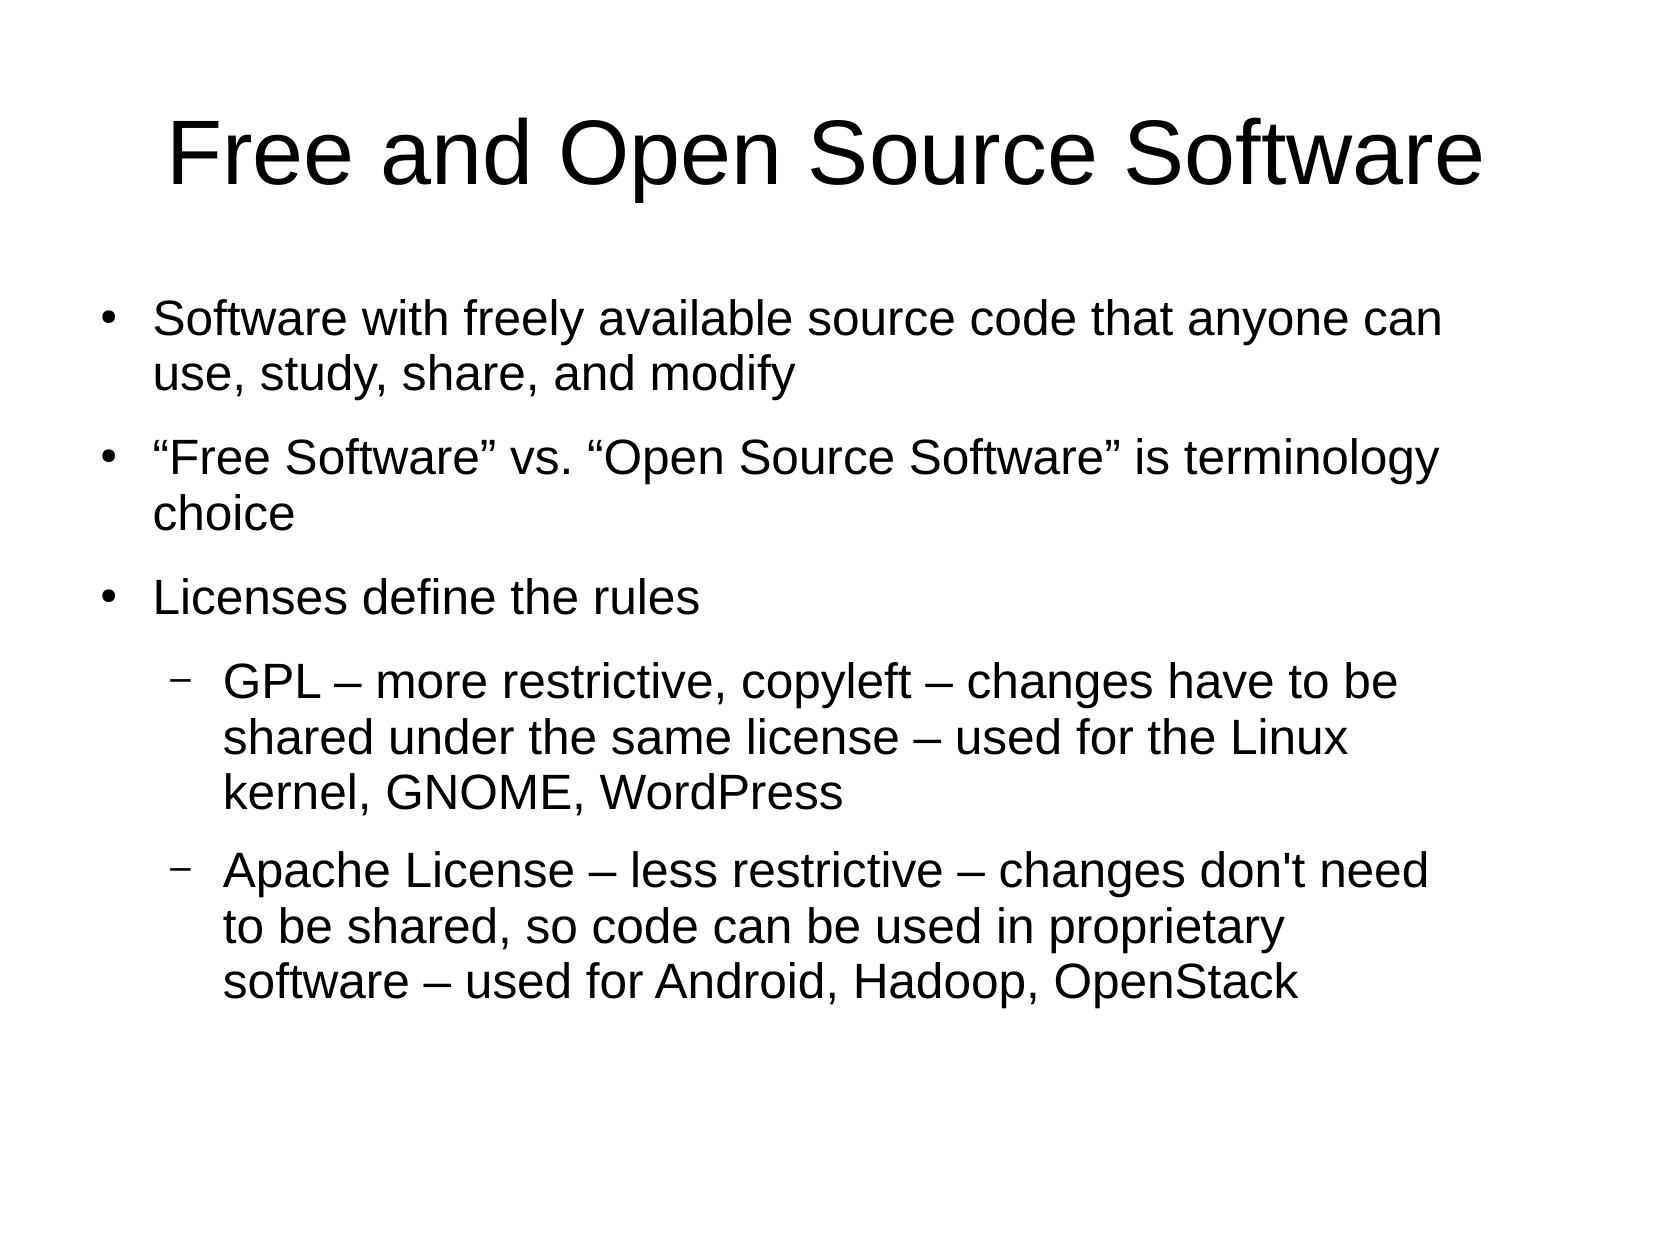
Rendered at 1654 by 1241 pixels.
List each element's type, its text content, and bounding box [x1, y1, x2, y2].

title Free and Open Source Software [82, 49, 1571, 257]
list Software with freely available source code that anyone can use, study, share, and modify “Free Software” vs. “Open Source Software” is terminology choice Licenses define the rules GPL – more restrictive, copyleft – changes have to be shared under the same license – used for the Linux kernel, GNOME, WordPress Apache License – less restrictive – changes don't need to be shared, so code can be used in proprietary software – used for Android, Hadoop, OpenStack [82, 290, 1455, 1010]
